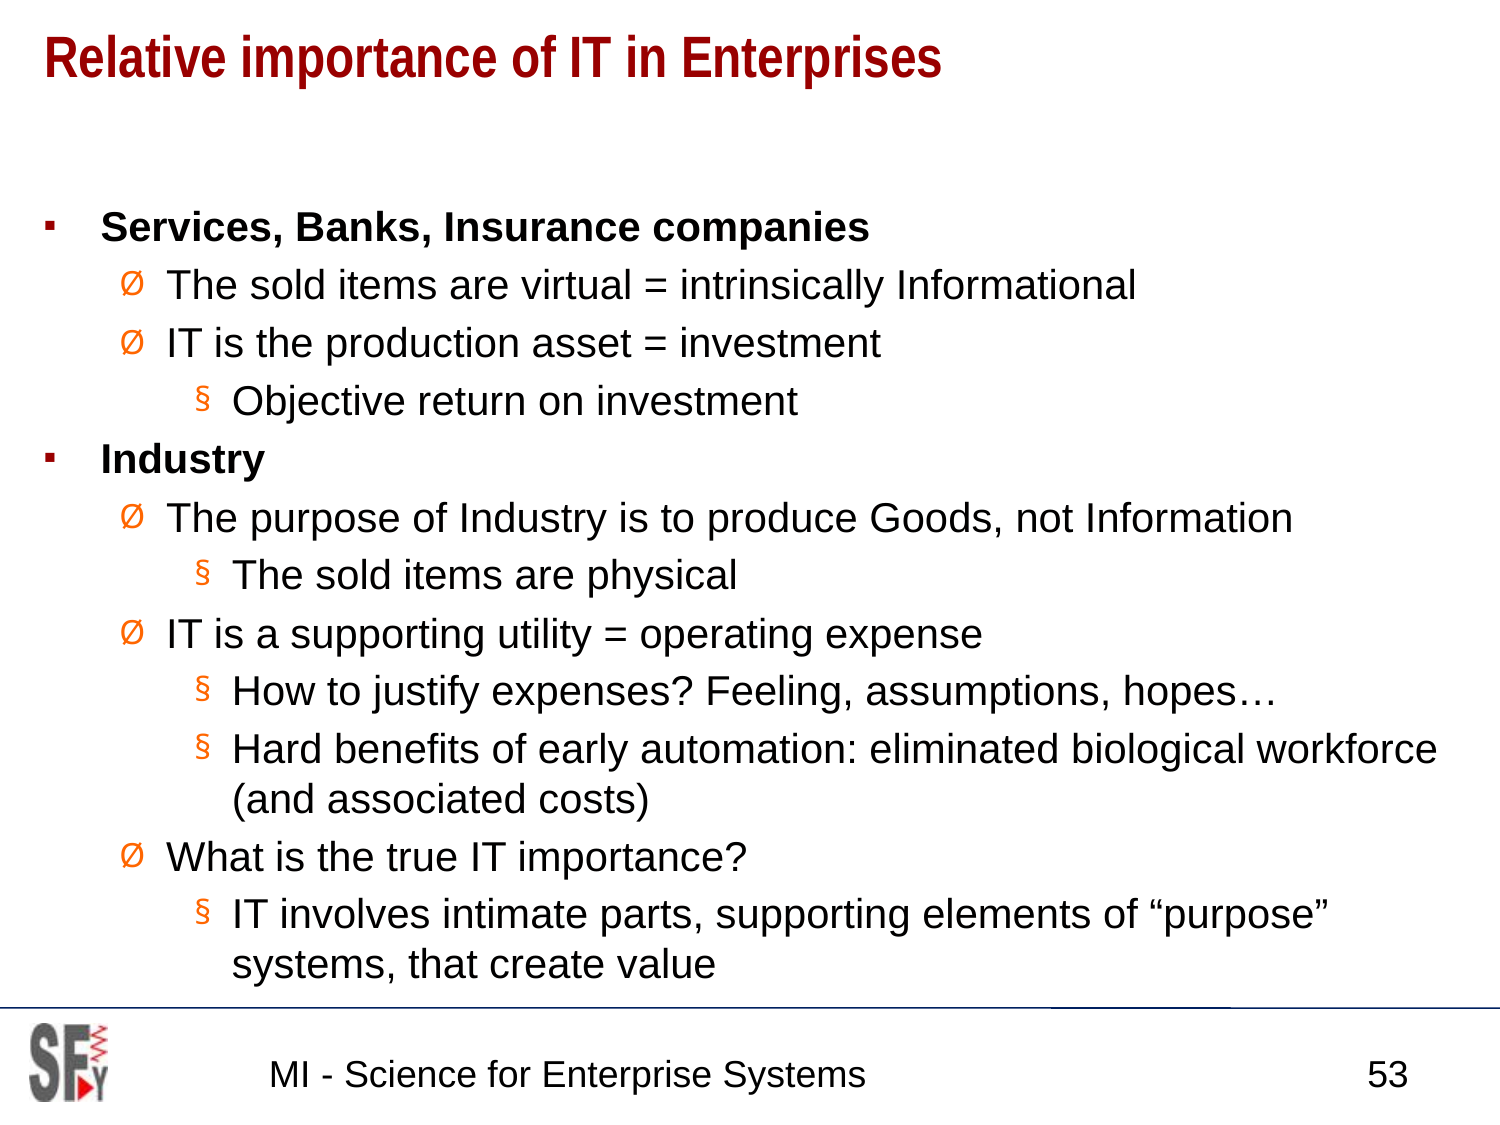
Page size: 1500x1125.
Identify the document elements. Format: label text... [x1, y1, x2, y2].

footer MI - Science for Enterprise Systems [253, 1034, 1336, 1103]
slide_number <numéro> [1352, 1034, 1490, 1103]
title Relative importance of IT in Enterprises [29, 12, 1471, 138]
list Services, Banks, Insurance companies The sold items are virtual = intrinsically Informational IT is the production asset = investment Objective return on investment Industry The purpose of Industry is to produce Goods, not Information The sold items are physical IT is a supporting utility = operating expense How to justify expenses? Feeling, assumptions, hopes… Hard benefits of early automation: eliminated biological workforce (and associated costs) What is the true IT importance? IT involves intimate parts, supporting elements of “purpose” systems, that create value [29, 184, 1471, 988]
picture [29, 1023, 108, 1102]
